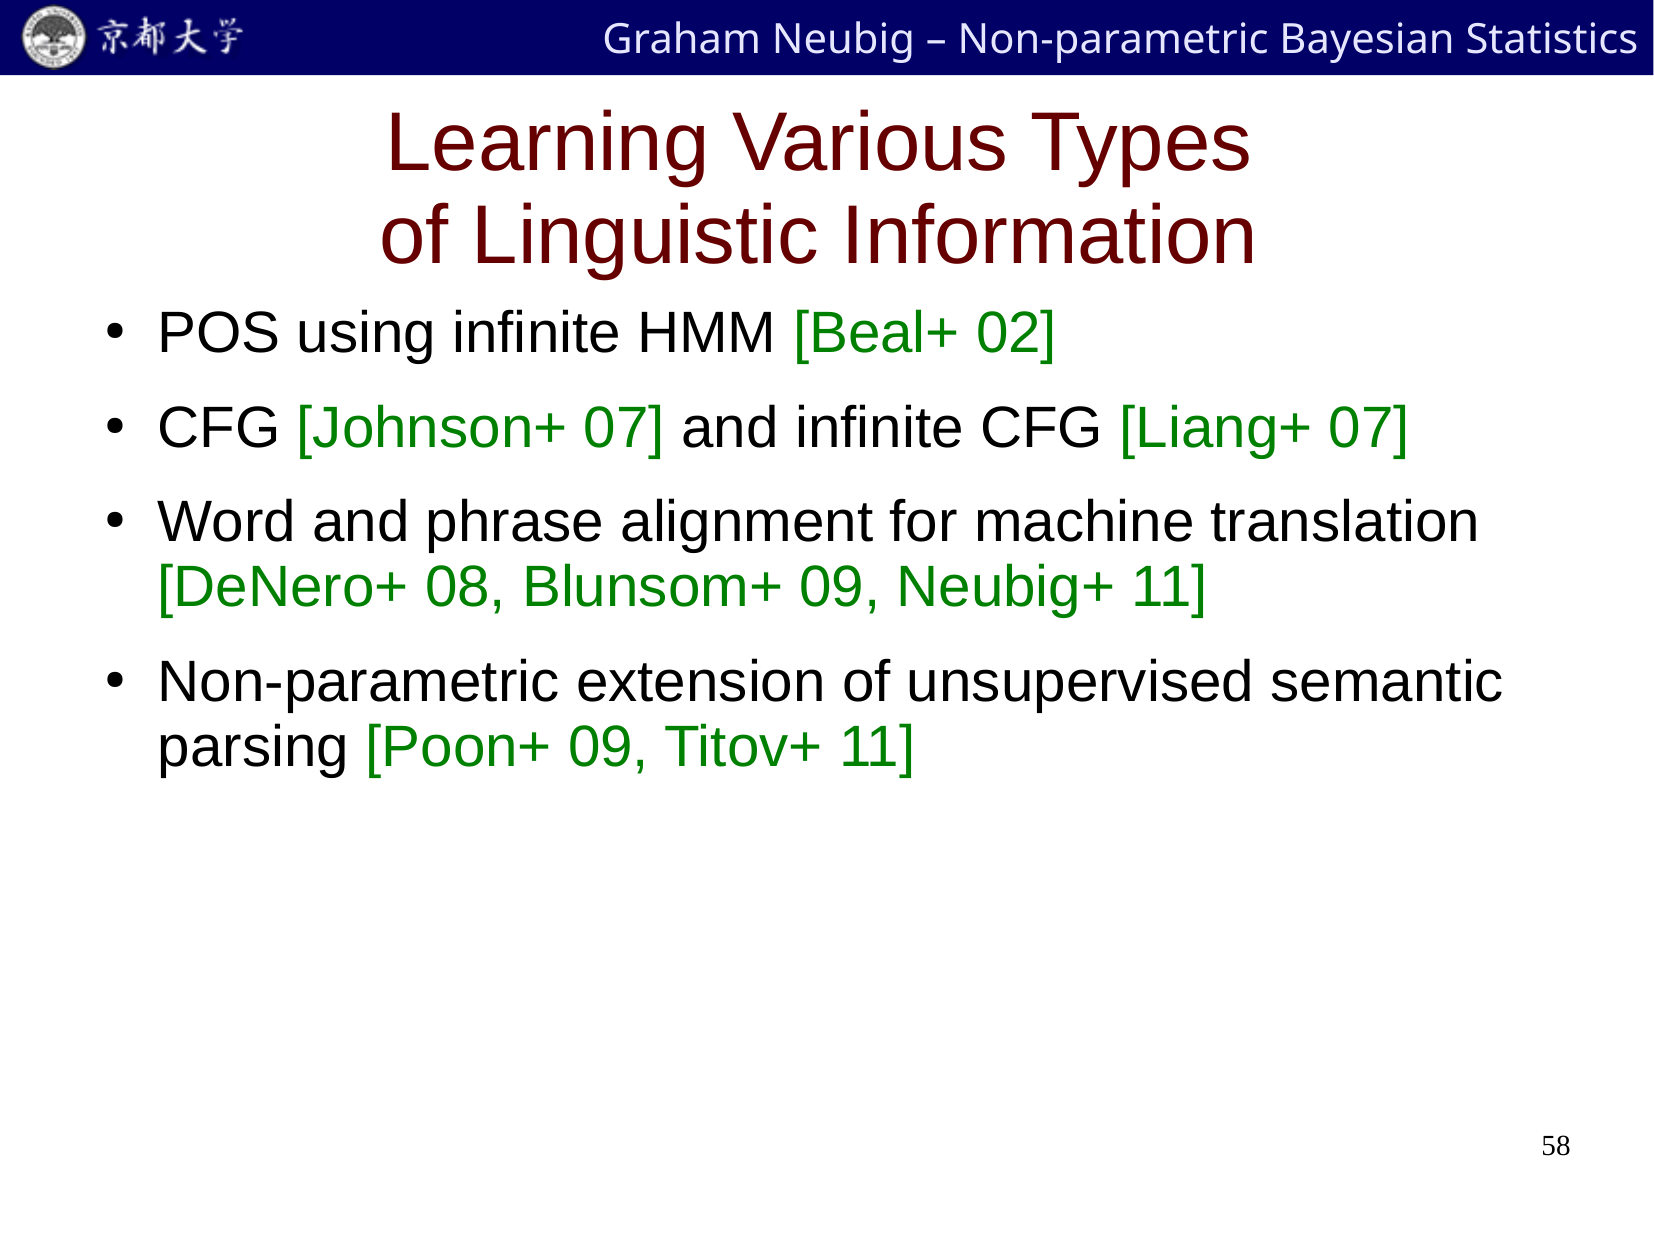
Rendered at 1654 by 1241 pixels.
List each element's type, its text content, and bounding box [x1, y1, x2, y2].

picture [0, 0, 247, 70]
title Learning Various Types of Linguistic Information [75, 95, 1564, 282]
list POS using infinite HMM [Beal+ 02] CFG [Johnson+ 07] and infinite CFG [Liang+ 07] Word and phrase alignment for machine translation [DeNero+ 08, Blunsom+ 09, Neubig+ 11] Non-parametric extension of unsupervised semantic parsing [Poon+ 09, Titov+ 11] [86, 300, 1576, 1104]
